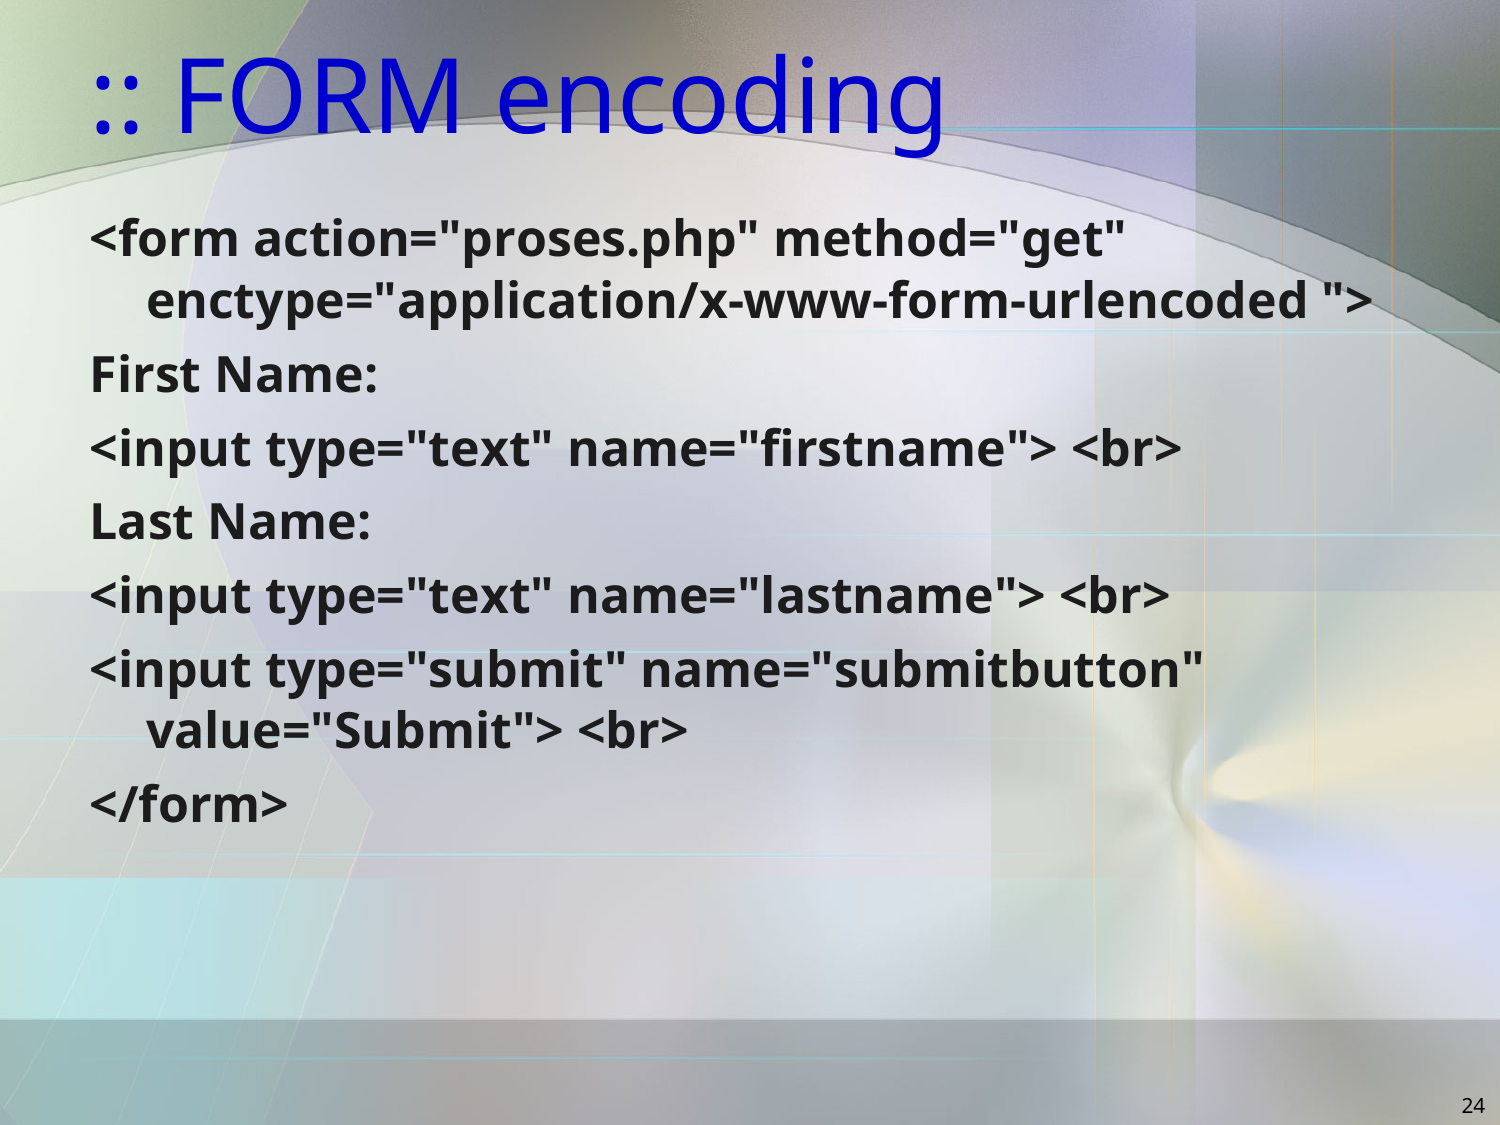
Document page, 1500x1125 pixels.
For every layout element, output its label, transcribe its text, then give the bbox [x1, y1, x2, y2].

title :: FORM encoding [75, 12, 1500, 173]
picture [0, 0, 1500, 1125]
list <form action="proses.php" method="get" enctype="application/x-www-form-urlencoded "> First Name: <input type="text" name="firstname"> <br> Last Name: <input type="text" name="lastname"> <br> <input type="submit" name="submitbutton" value="Submit"> <br> </form> [75, 199, 1500, 1063]
